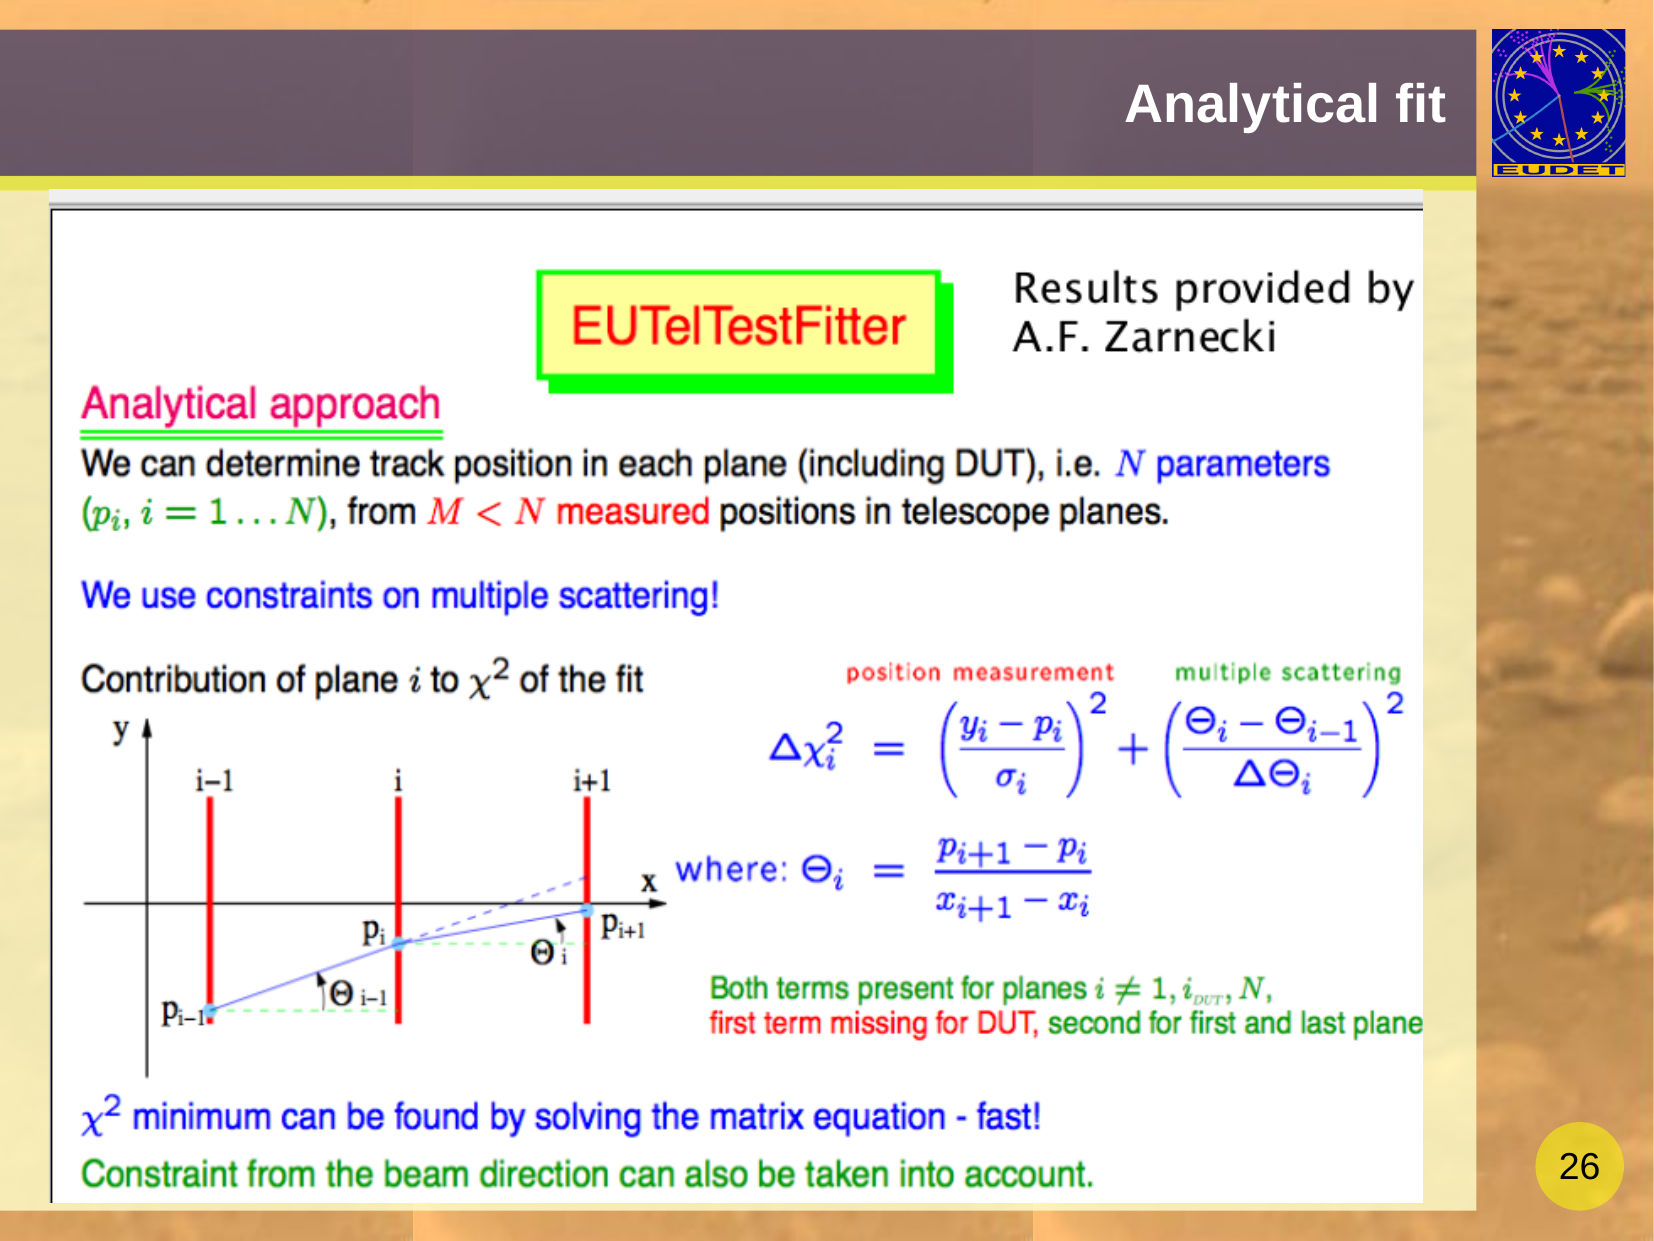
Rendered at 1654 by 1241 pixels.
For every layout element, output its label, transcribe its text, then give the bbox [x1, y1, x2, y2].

title Analytical fit [29, 59, 1447, 148]
picture [0, 0, 1654, 1241]
picture [48, 189, 1423, 1203]
